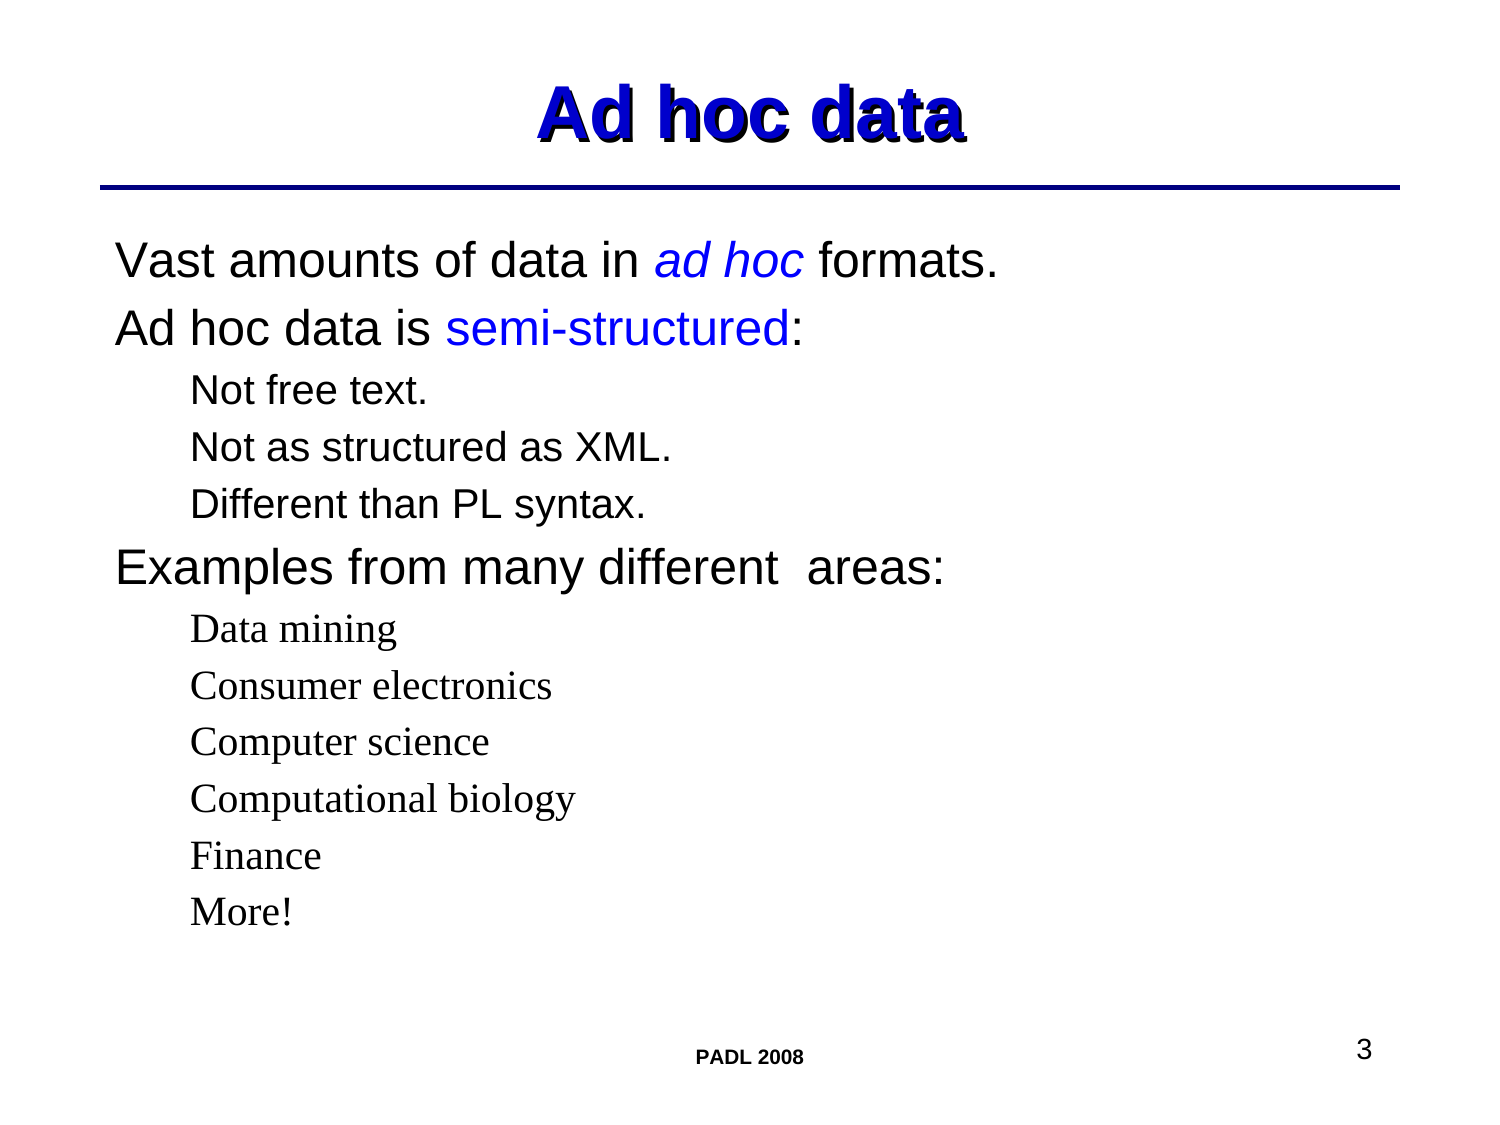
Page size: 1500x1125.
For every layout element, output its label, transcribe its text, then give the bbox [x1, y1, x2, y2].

list Vast amounts of data in ad hoc formats. Ad hoc data is semi-structured: Not free text. Not as structured as XML. Different than PL syntax. Examples from many different areas: Data mining Consumer electronics Computer science Computational biology Finance More! [99, 224, 1375, 1000]
title Ad hoc data [99, 63, 1401, 163]
